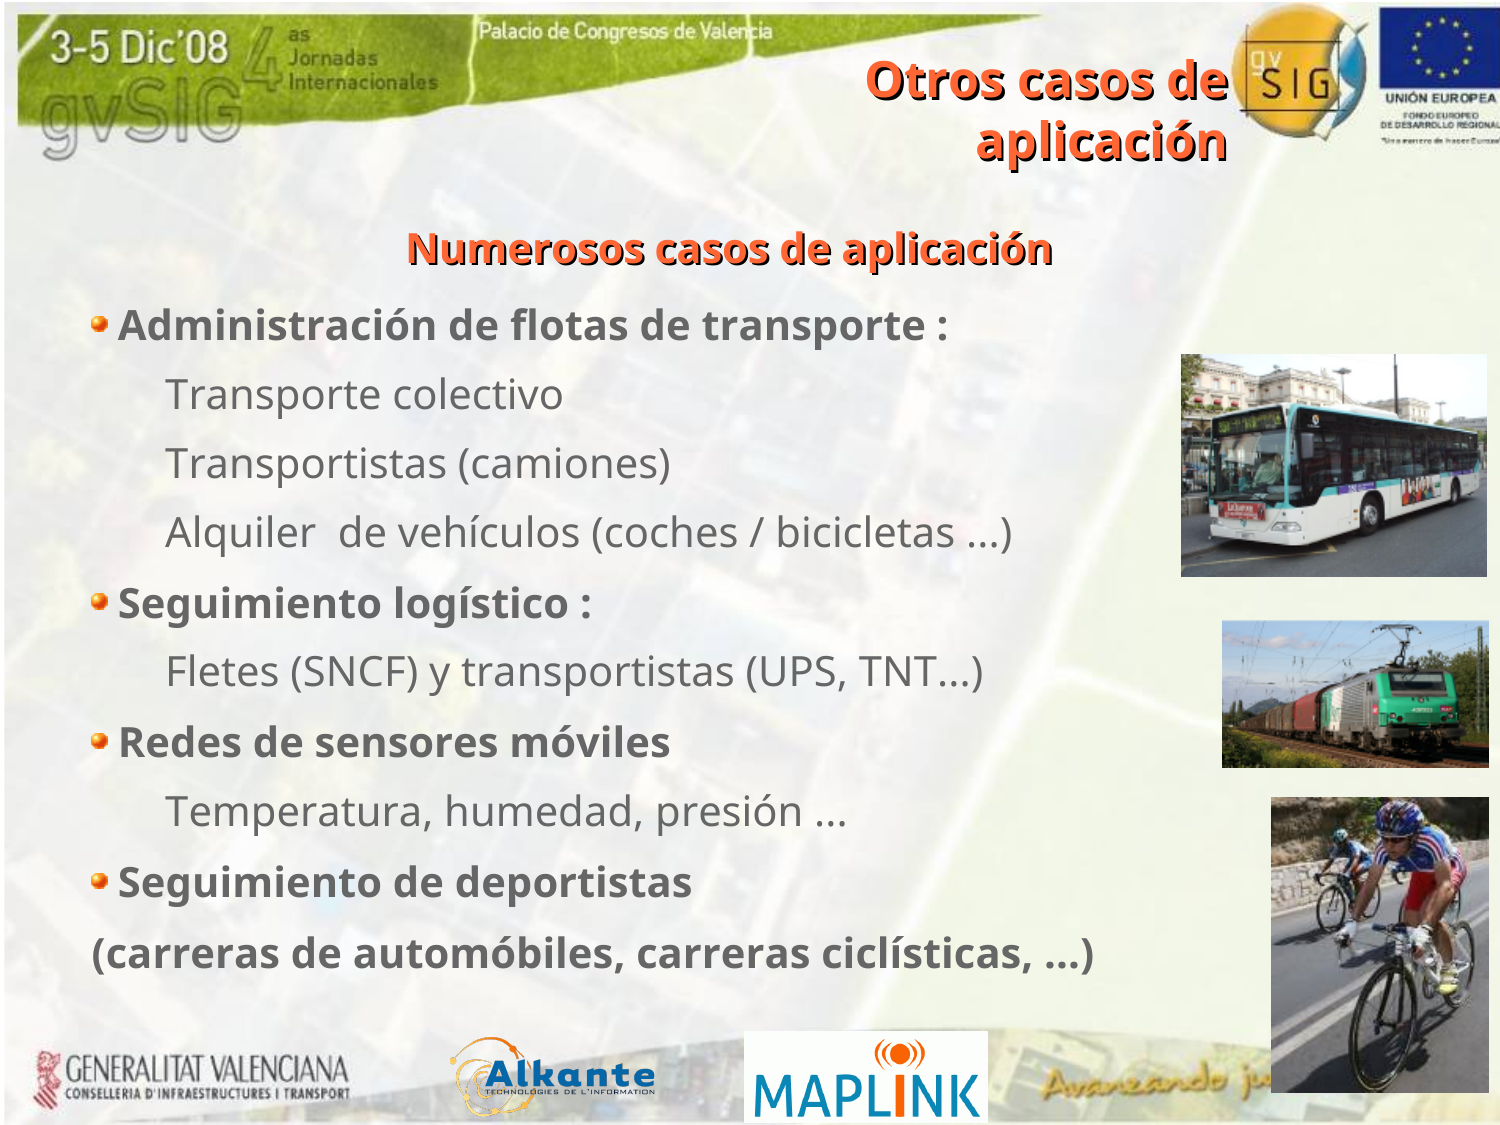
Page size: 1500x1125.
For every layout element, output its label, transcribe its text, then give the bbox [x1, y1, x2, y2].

text_box Administración de flotas de transporte : Transporte colectivo Transportistas (camiones)‏ Alquiler de vehículos (coches / bicicletas ...)‏ Seguimiento logístico : Fletes (SNCF) y transportistas (UPS, TNT...)‏ Redes de sensores móviles Temperatura, humedad, presión ... Seguimiento de deportistas (carreras de automóbiles, carreras ciclísticas, ...)‏ [76, 290, 1477, 973]
text_box Numerosos casos de aplicación [29, 206, 1429, 286]
text_box Otros casos de aplicación [761, 42, 1229, 173]
picture [4, 2, 1500, 1125]
